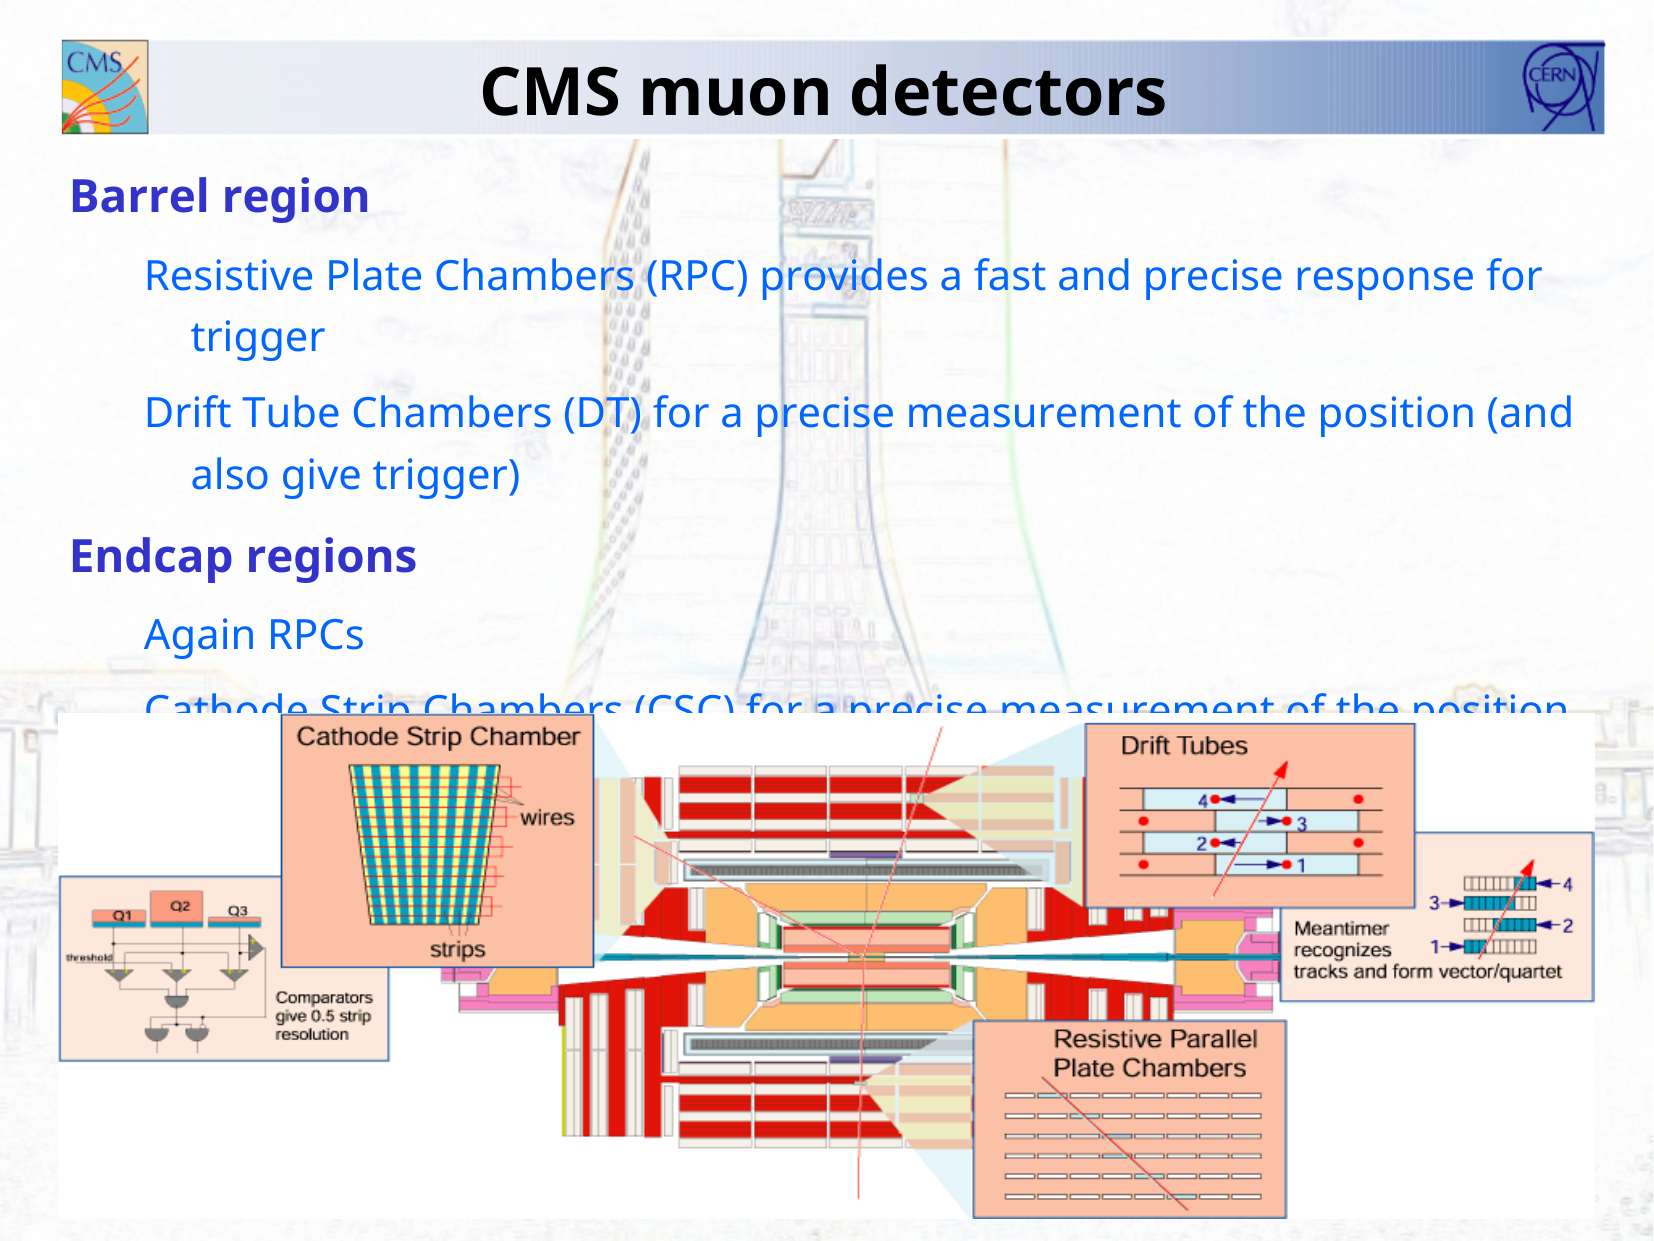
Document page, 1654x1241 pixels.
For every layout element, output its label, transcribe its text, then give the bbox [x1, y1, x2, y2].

list Barrel region Resistive Plate Chambers (RPC) provides a fast and precise response for trigger Drift Tube Chambers (DT) for a precise measurement of the position (and also give trigger) Endcap regions Again RPCs Cathode Strip Chambers (CSC) for a precise measurement of the position (and also give trigger) [68, 158, 1585, 711]
title CMS muon detectors [149, 42, 1499, 132]
picture [0, 0, 1654, 1241]
